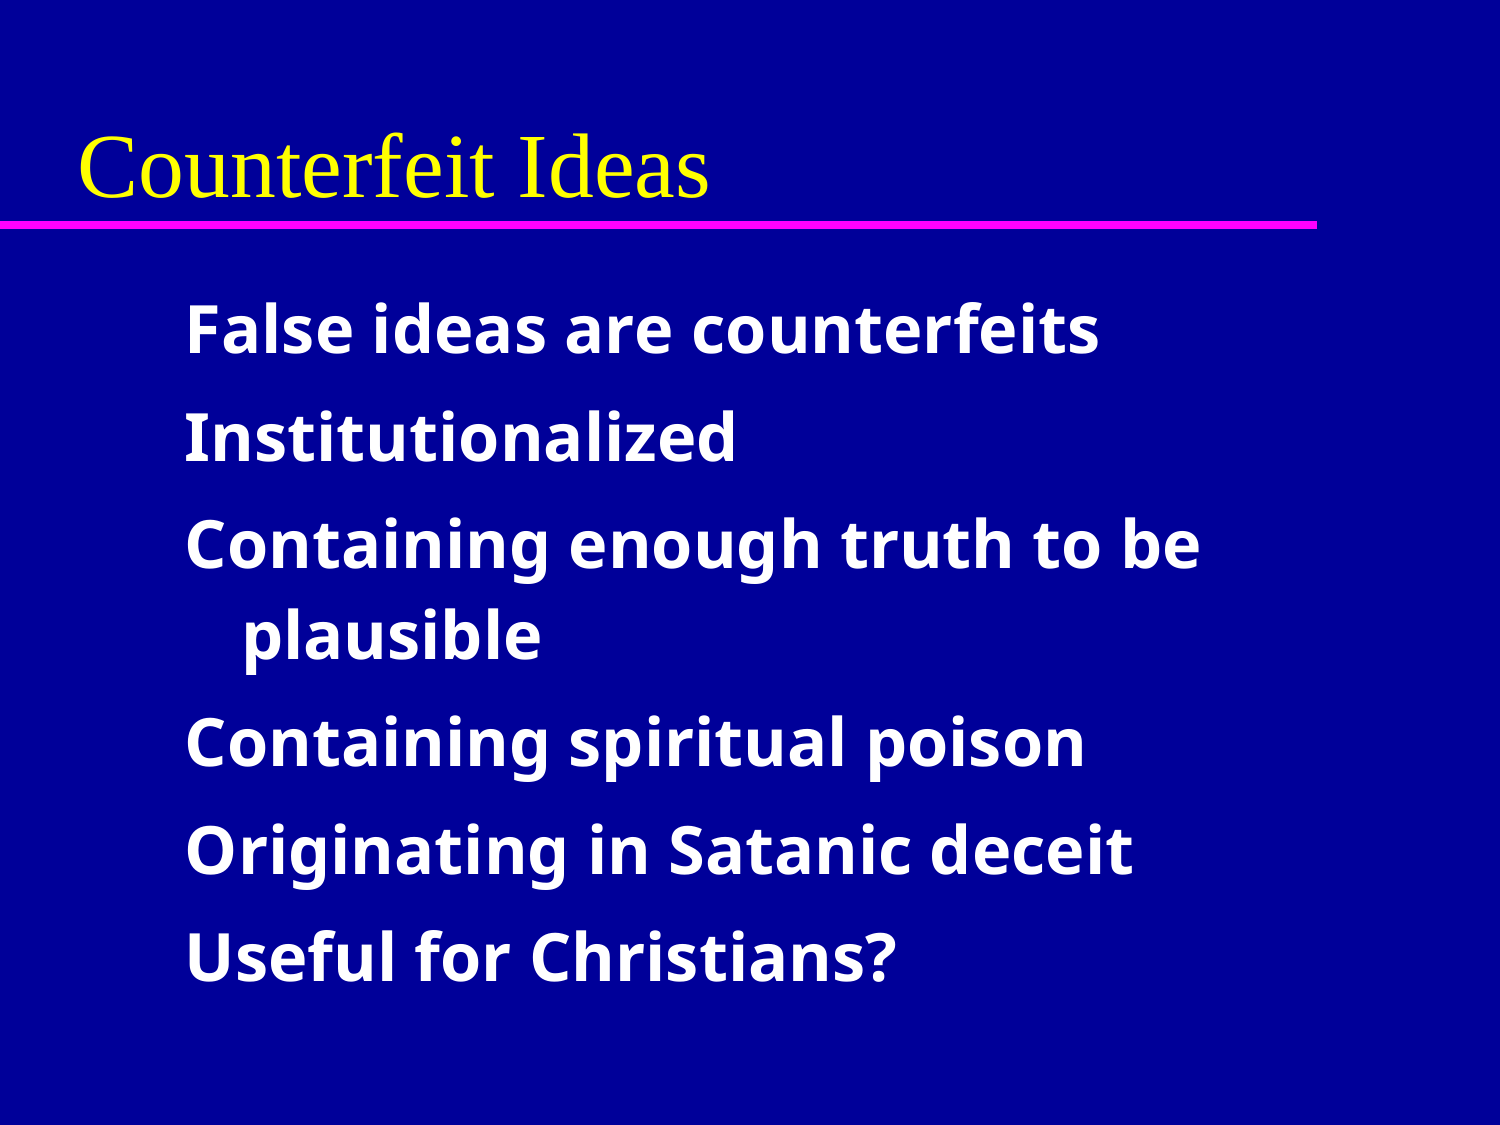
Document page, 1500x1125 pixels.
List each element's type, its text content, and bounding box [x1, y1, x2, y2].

title Counterfeit Ideas [62, 43, 1338, 225]
list False ideas are counterfeits Institutionalized Containing enough truth to be plausible Containing spiritual poison Originating in Satanic deceit Useful for Christians? [169, 275, 1438, 951]
